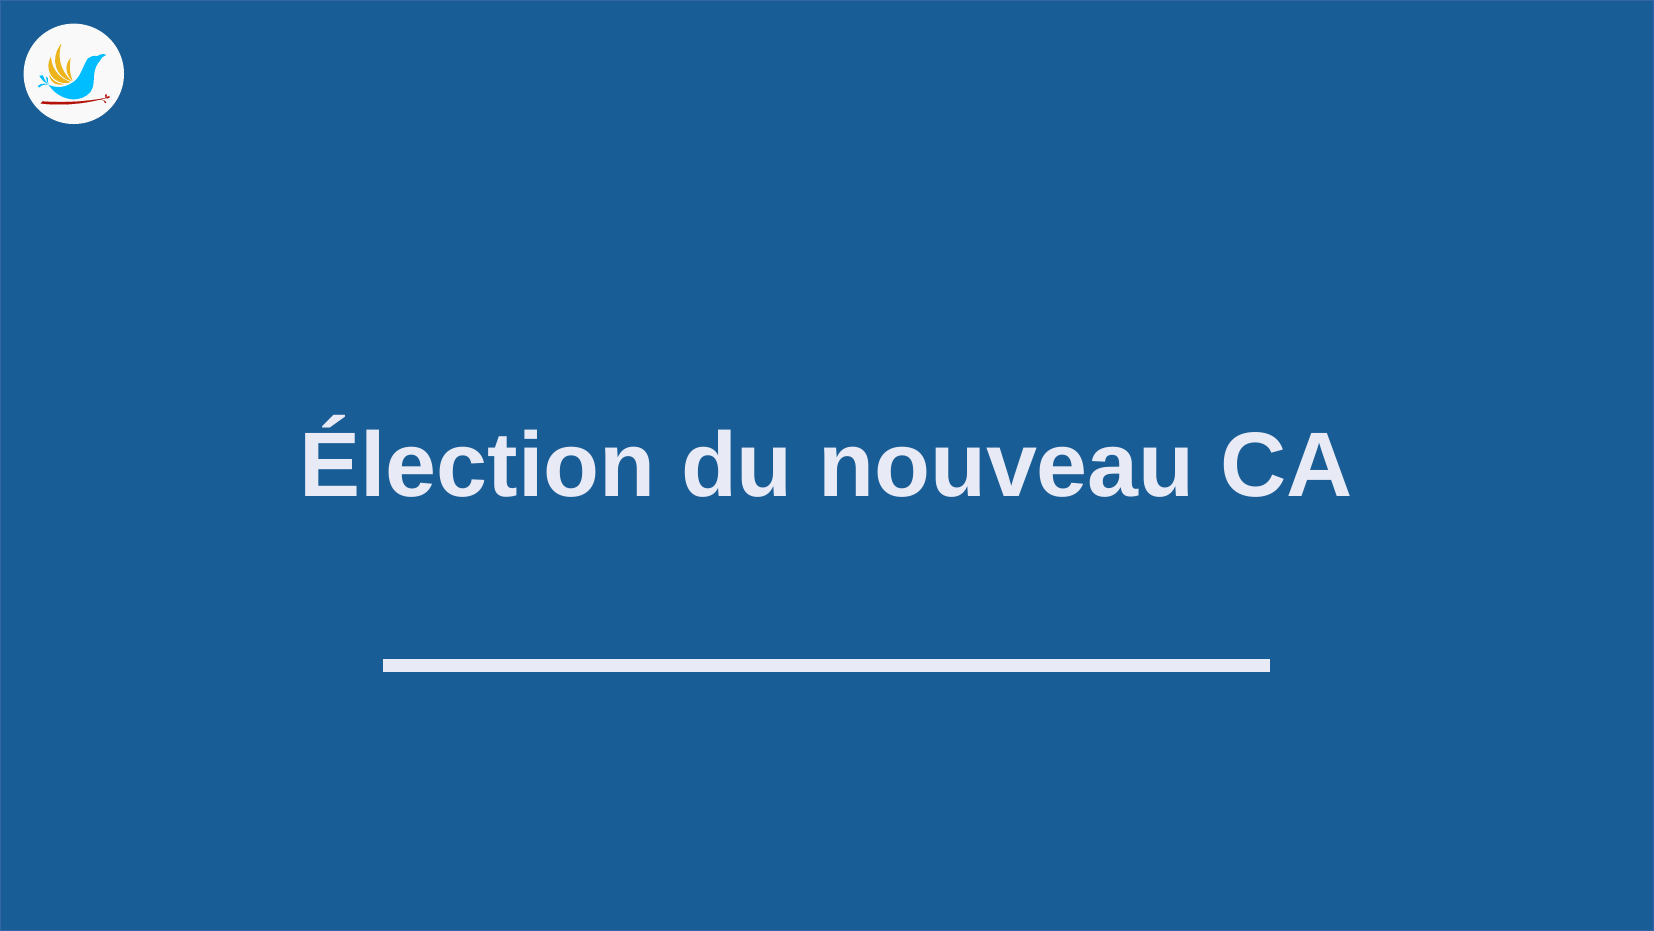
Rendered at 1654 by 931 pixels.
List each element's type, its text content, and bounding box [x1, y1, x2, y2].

picture [23, 23, 125, 125]
text_box Élection du nouveau CA [67, 293, 1586, 637]
text_box [0, 0, 1654, 931]
